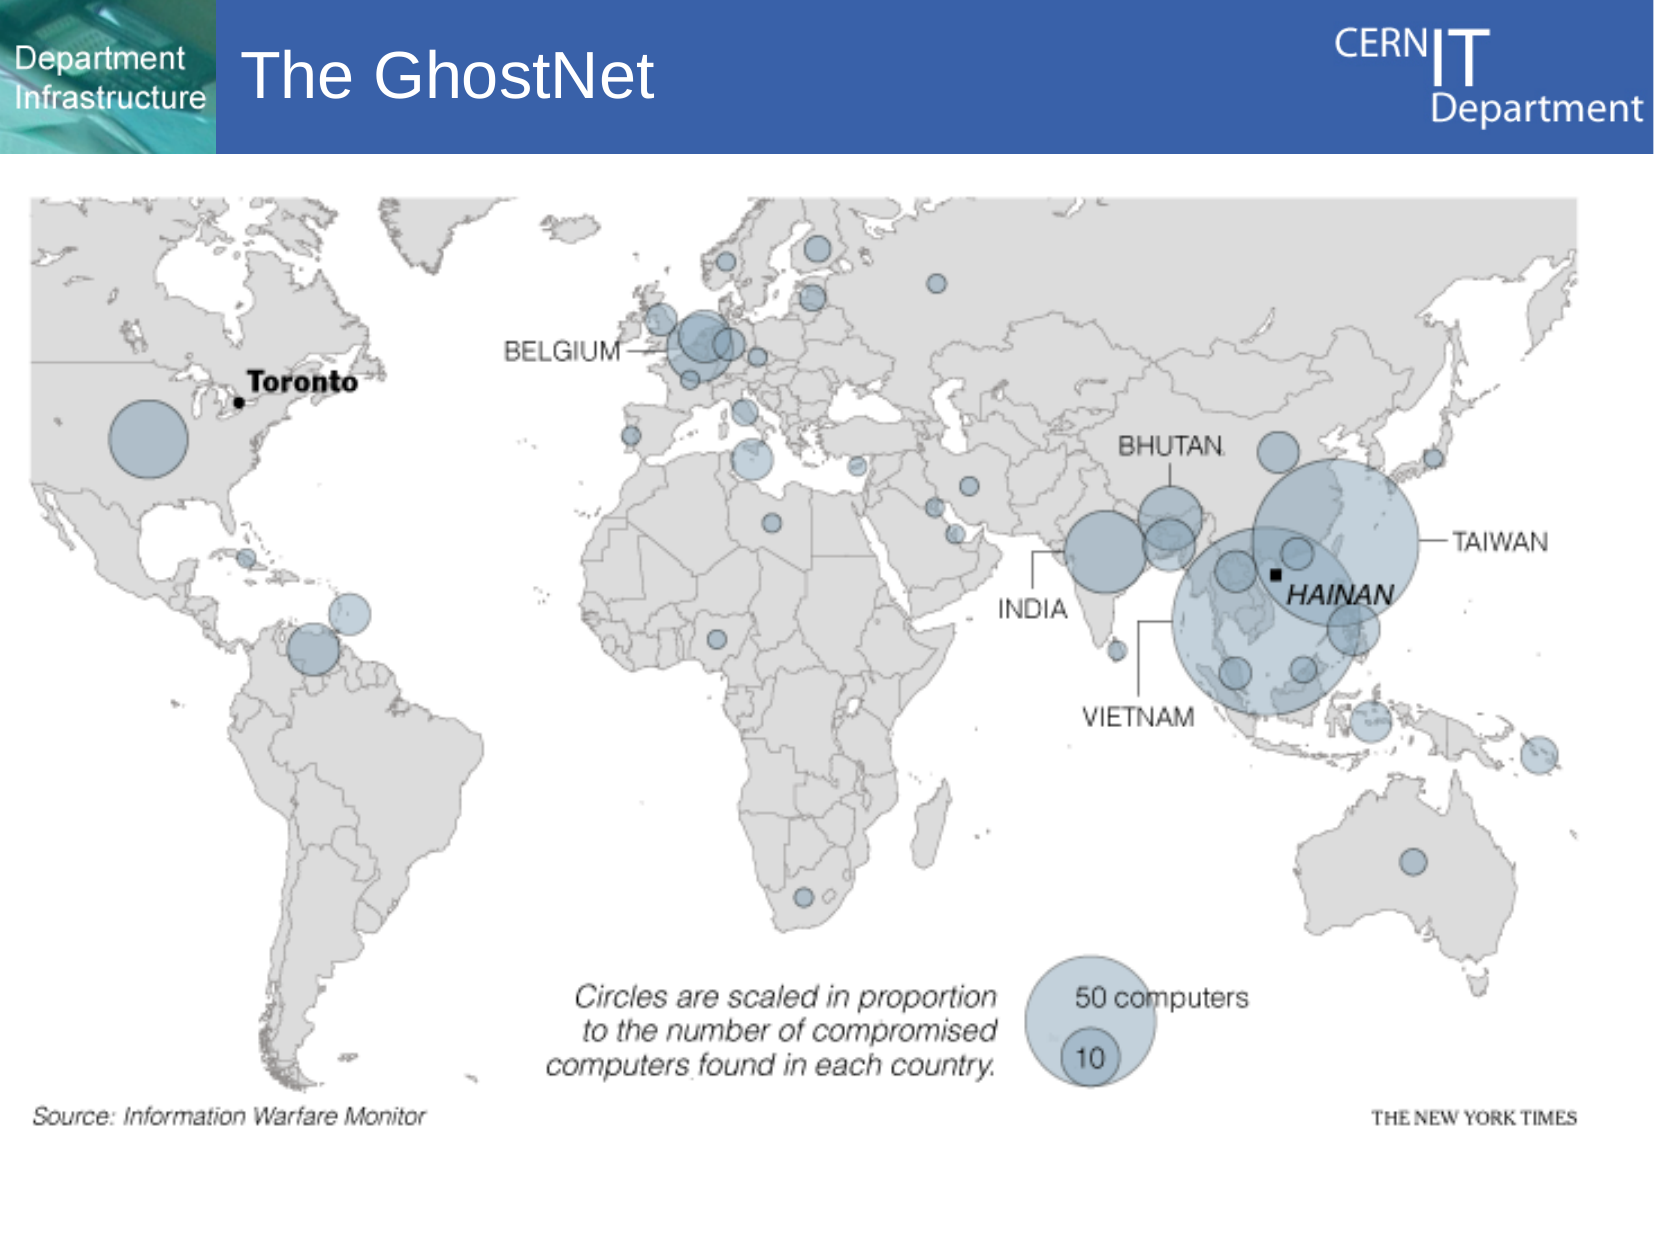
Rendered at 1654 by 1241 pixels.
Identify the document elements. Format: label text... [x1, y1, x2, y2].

picture [25, 193, 1584, 1137]
title The GhostNet [225, 0, 1313, 151]
picture [216, 0, 1654, 154]
